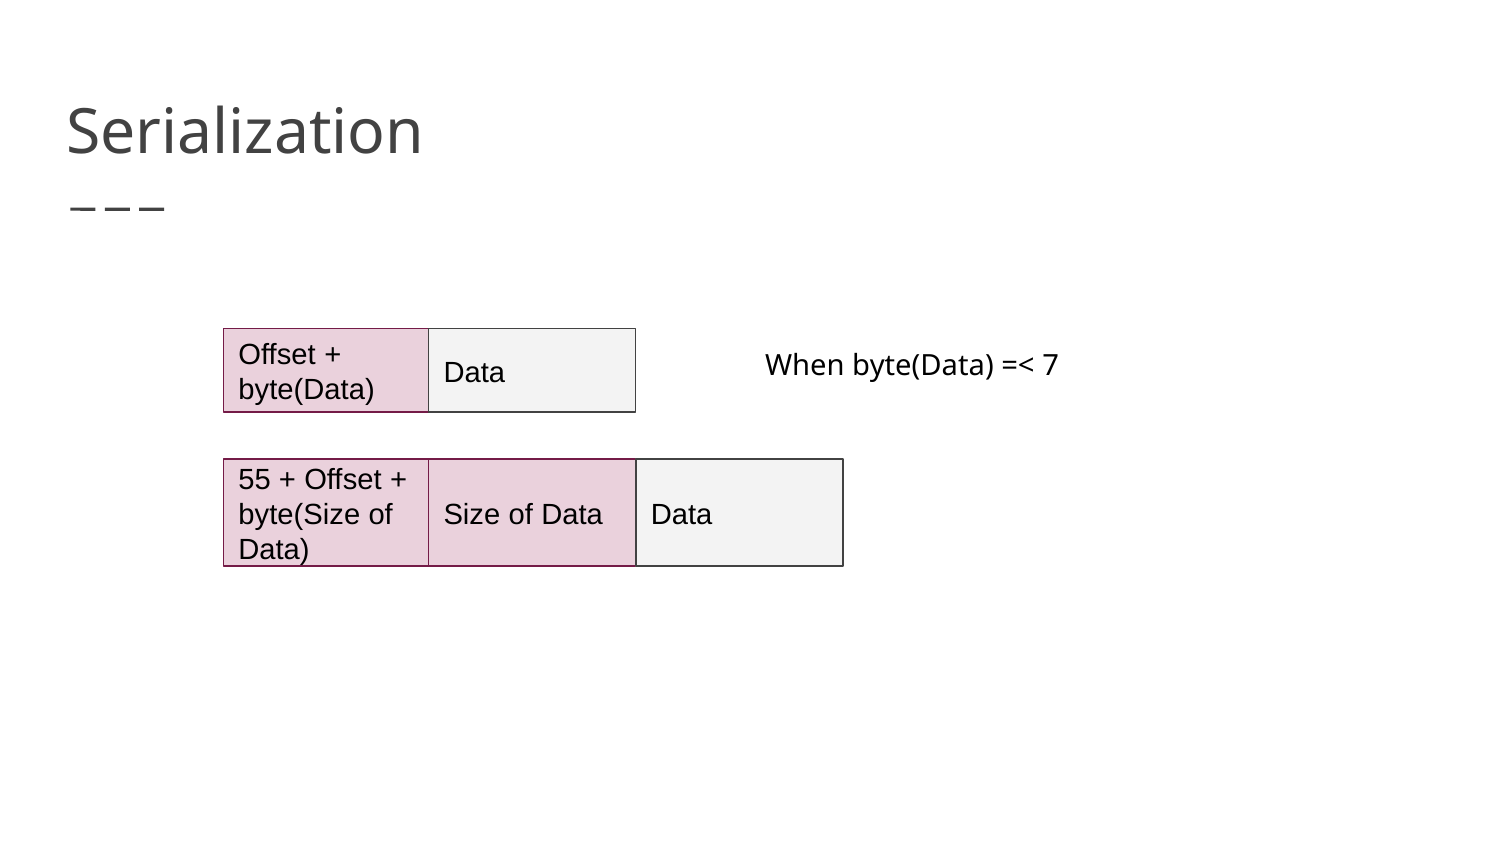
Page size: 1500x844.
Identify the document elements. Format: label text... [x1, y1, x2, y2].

text_box Size of Data [428, 459, 635, 566]
text_box Data [428, 328, 636, 412]
text_box When byte(Data) =< 7 [750, 331, 1417, 410]
title Serialization [51, 61, 1449, 182]
text_box Data [635, 459, 843, 566]
text_box 55 + Offset + byte(Size of Data) [223, 459, 428, 566]
text_box Offset + byte(Data) [223, 328, 428, 412]
